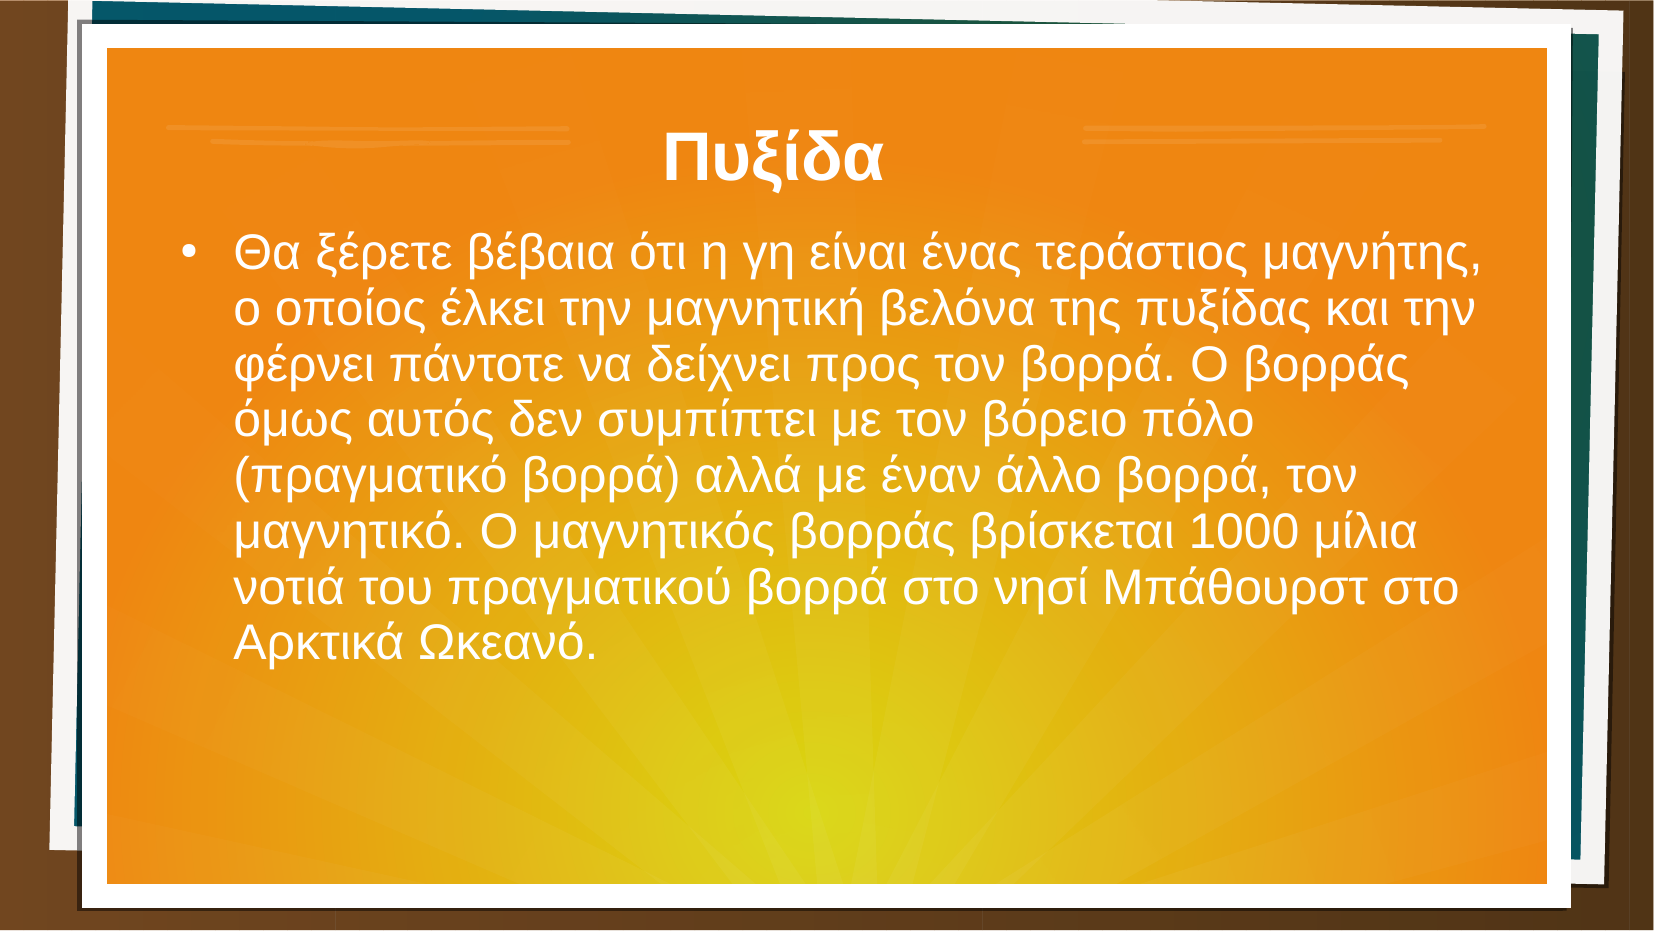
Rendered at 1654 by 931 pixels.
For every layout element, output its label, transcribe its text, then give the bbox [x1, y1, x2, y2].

list Θα ξέρετε βέβαια ότι η γη είναι ένας τεράστιος μαγνήτης, ο οποίος έλκει την μαγνητική βελόνα της πυξίδας και την φέρνει πάντοτε να δείχνει προς τον βορρά. Ο βορράς όμως αυτός δεν συμπίπτει με τον βόρειο πόλο (πραγματικό βορρά) αλλά με έναν άλλο βορρά, τον μαγνητικό. Ο μαγνητικός βορράς βρίσκεται 1000 μίλια νοτιά του πραγματικού βορρά στο νησί Μπάθουρστ στο Αρκτικά Ωκεανό. [162, 224, 1492, 815]
title Πυξίδα [330, 59, 1217, 224]
